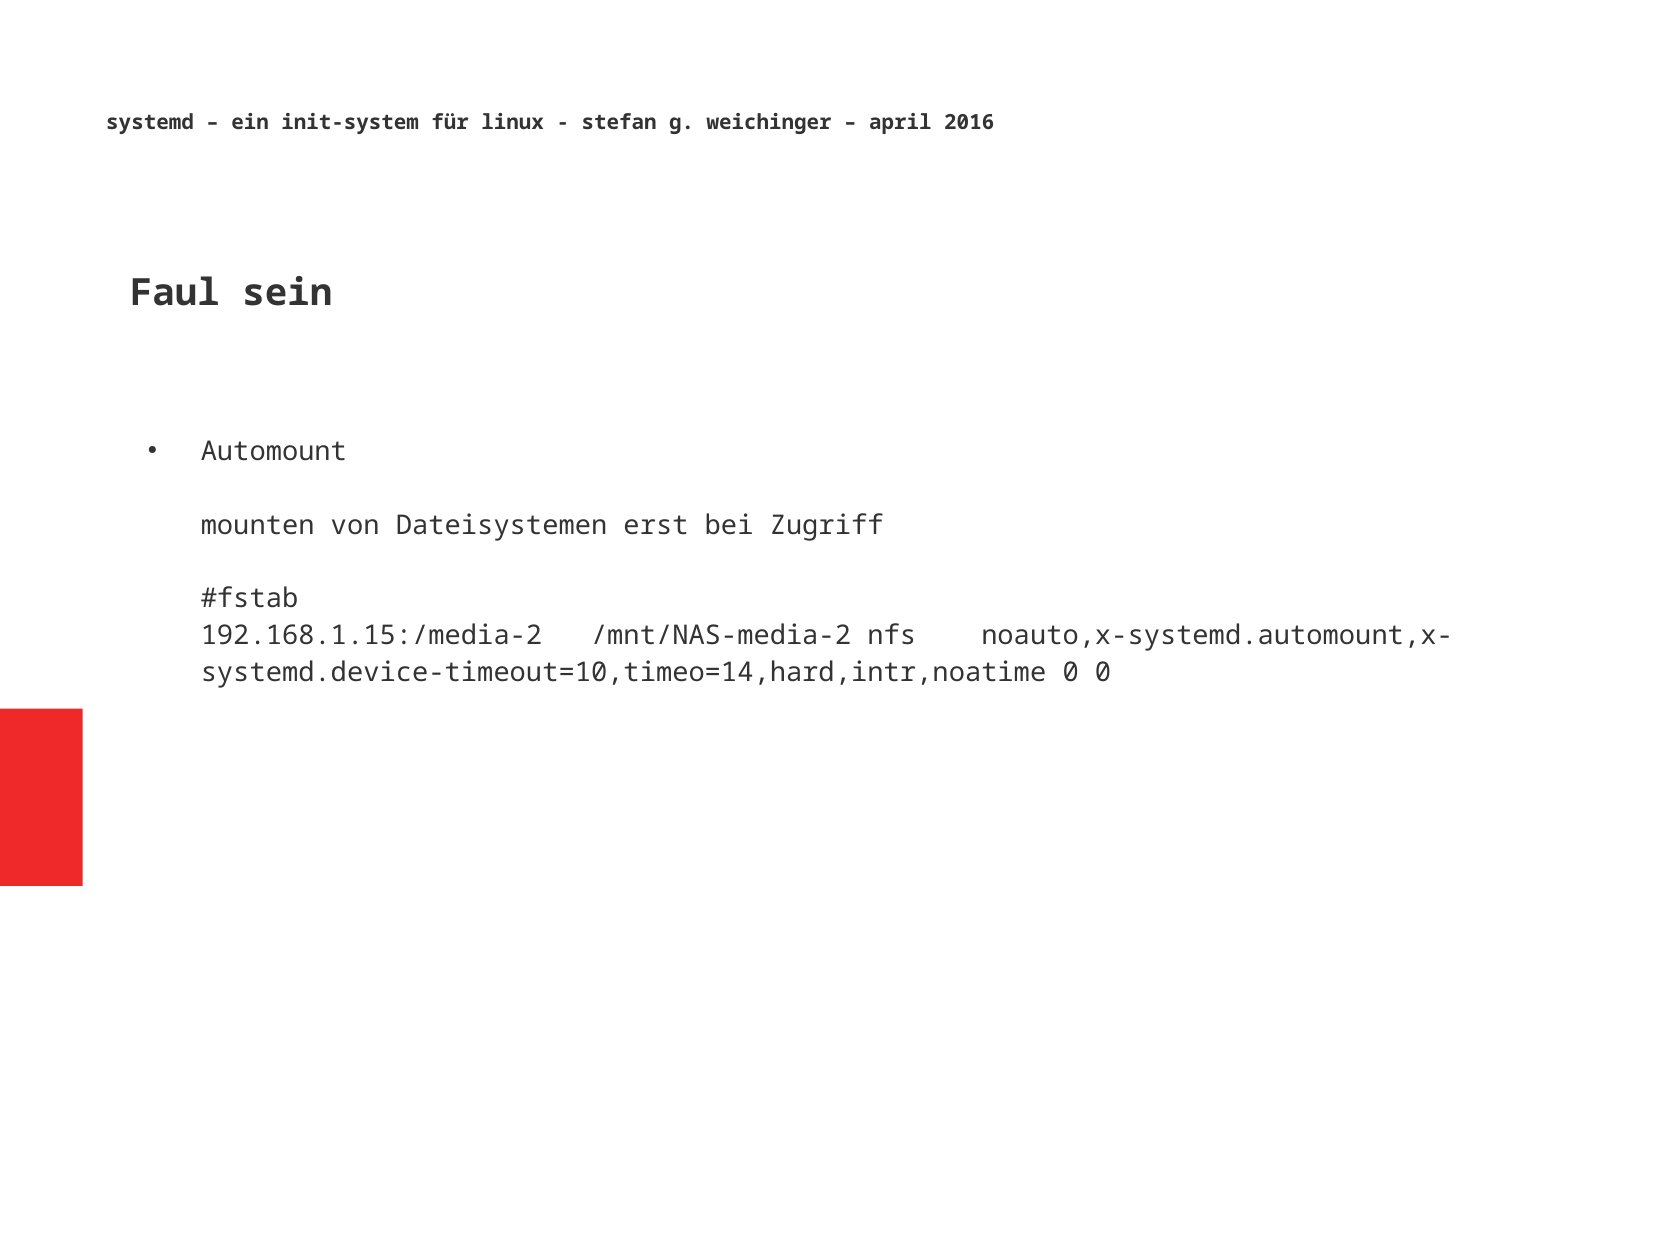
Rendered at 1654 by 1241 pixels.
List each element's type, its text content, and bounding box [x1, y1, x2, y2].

list Faul sein Automount mounten von Dateisystemen erst bei Zugriff #fstab 192.168.1.15:/media-2 /mnt/NAS-media-2 nfs noauto,x-systemd.automount,x-systemd.device-timeout=10,timeo=14,hard,intr,noatime 0 0 [129, 181, 1536, 1111]
title systemd – ein init-system für linux - stefan g. weichinger – april 2016 [106, 59, 1512, 184]
